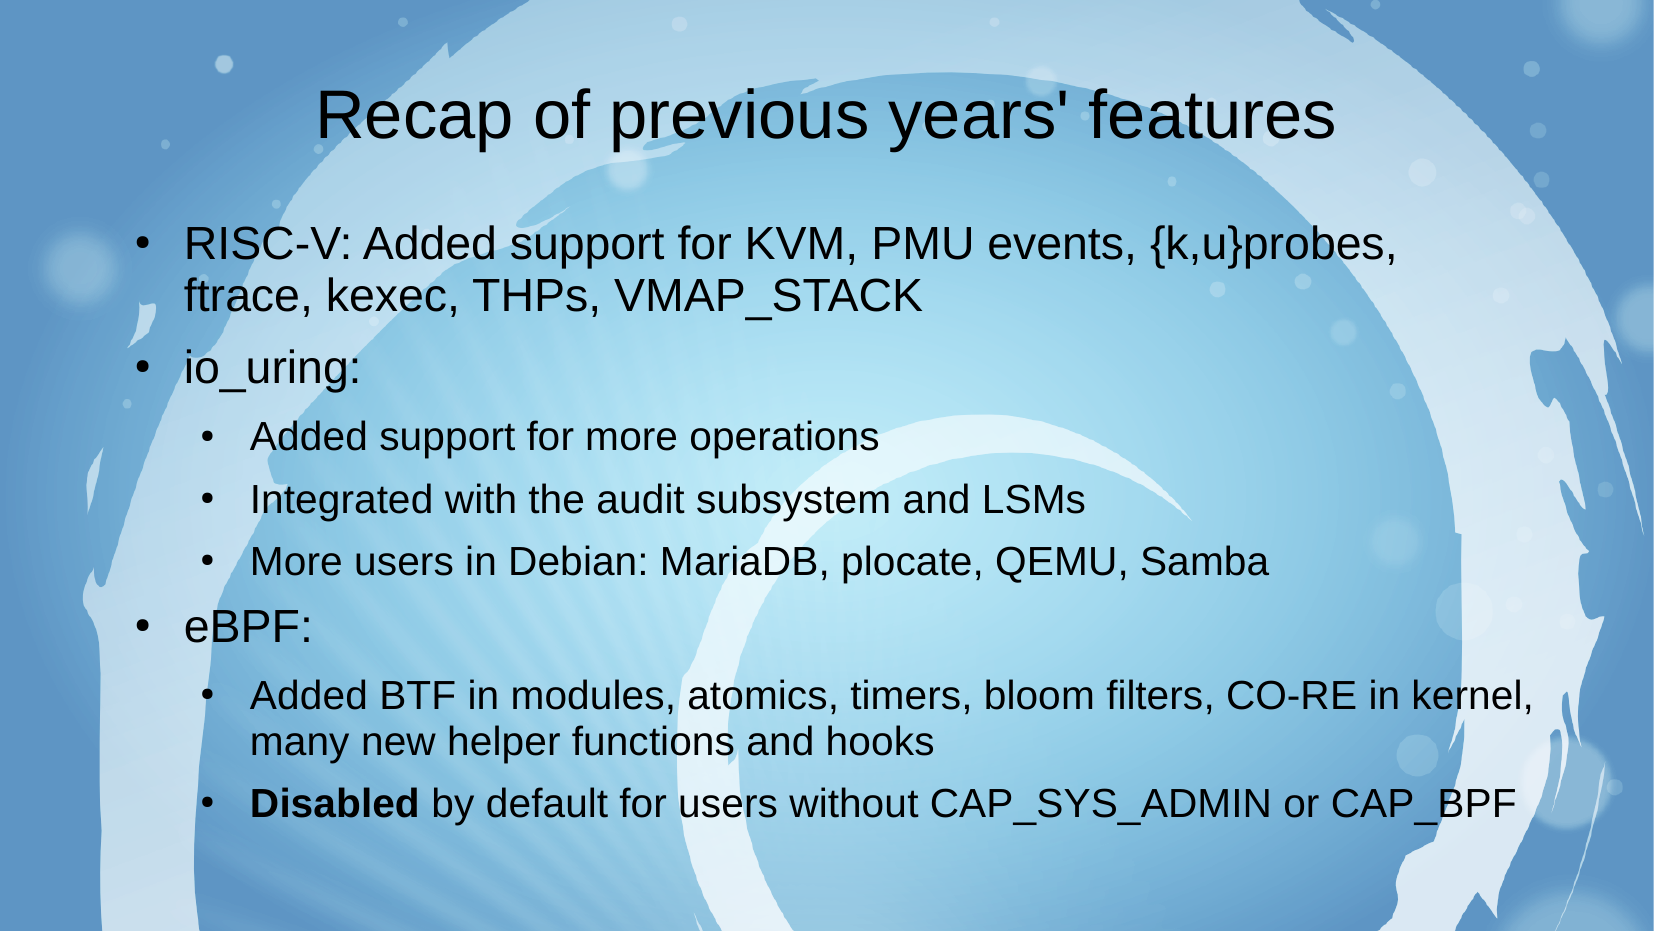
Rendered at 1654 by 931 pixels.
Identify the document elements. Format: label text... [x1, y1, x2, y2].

list RISC-V: Added support for KVM, PMU events, {k,u}probes, ftrace, kexec, THPs, VMAP_STACK io_uring: Added support for more operations Integrated with the audit subsystem and LSMs More users in Debian: MariaDB, plocate, QEMU, Samba eBPF: Added BTF in modules, atomics, timers, bloom filters, CO-RE in kernel, many new helper functions and hooks Disabled by default for users without CAP_SYS_ADMIN or CAP_BPF [118, 217, 1536, 832]
picture [0, 0, 1654, 931]
title Recap of previous years' features [118, 37, 1536, 193]
